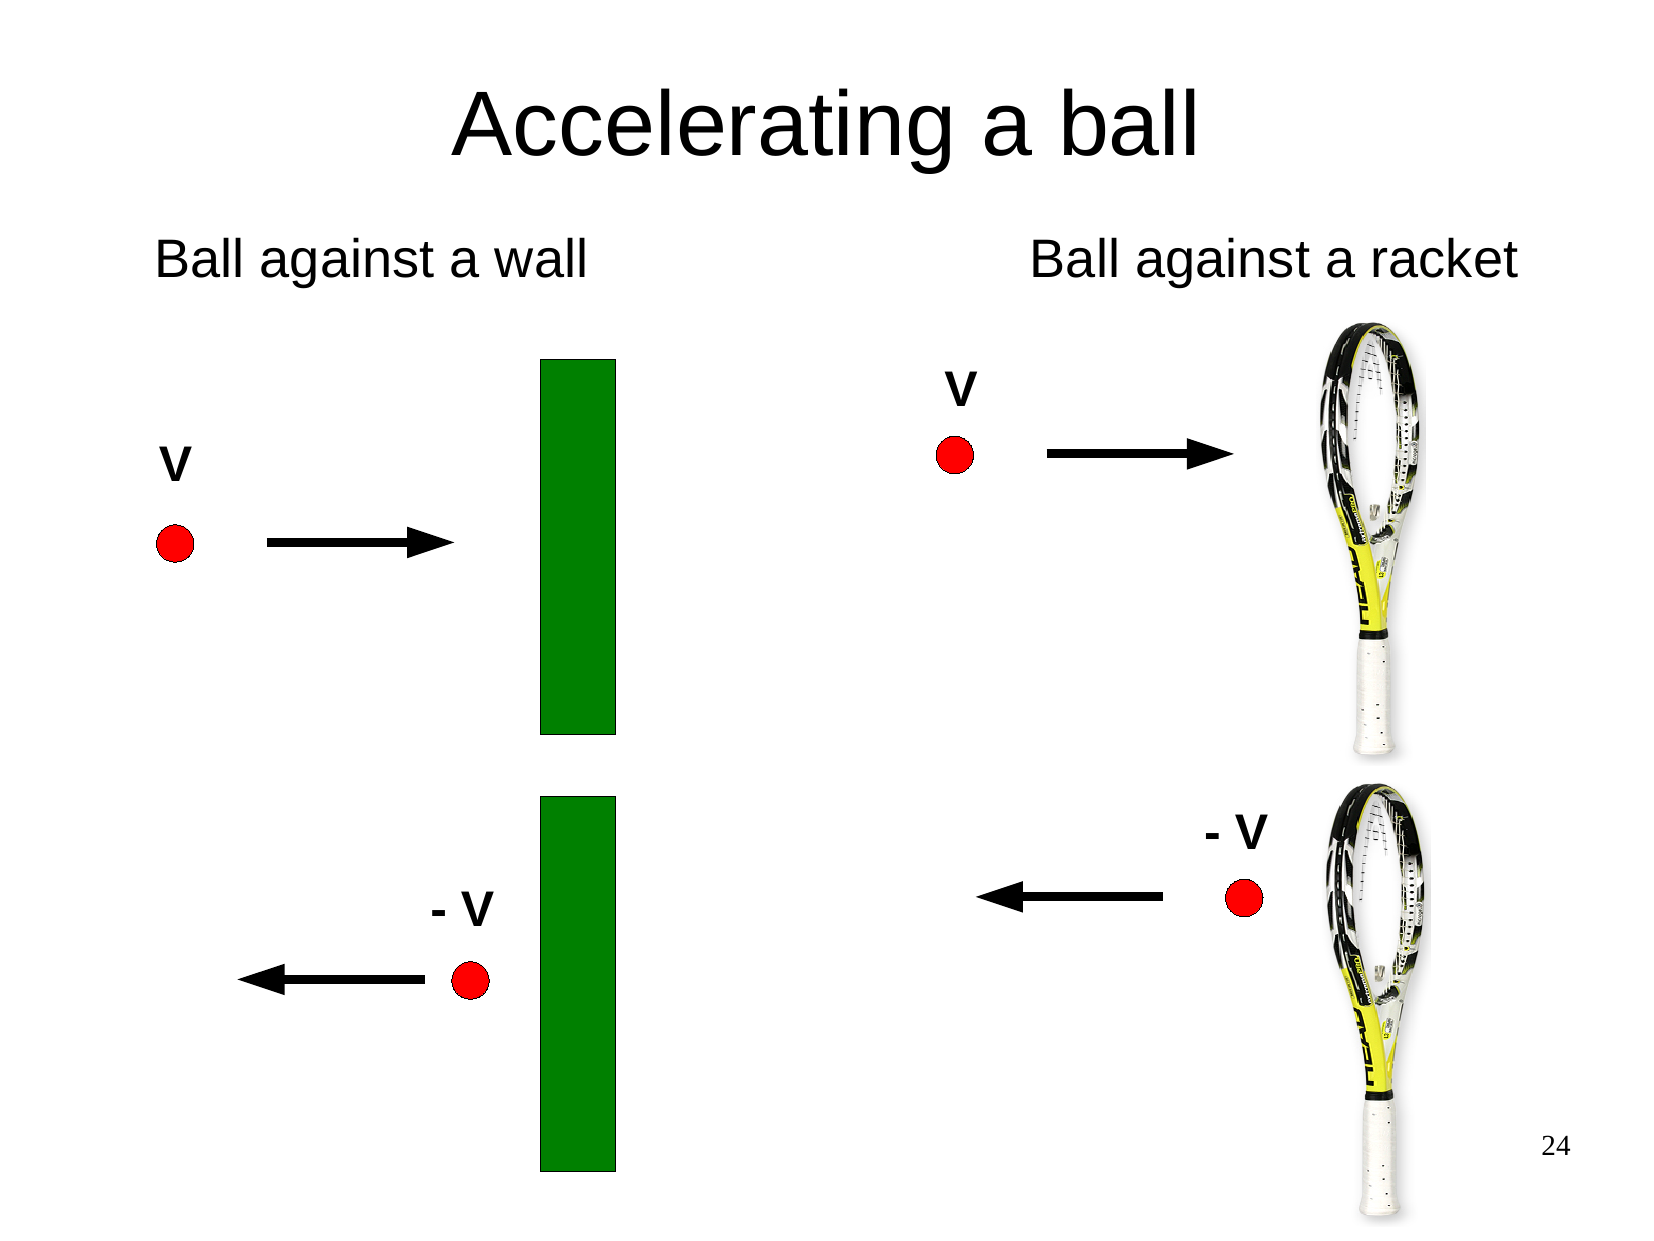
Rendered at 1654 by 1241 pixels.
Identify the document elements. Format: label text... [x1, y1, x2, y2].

picture [1322, 781, 1431, 1227]
text_box [1225, 879, 1264, 917]
text_box Ball against a wall [139, 220, 604, 297]
text_box [451, 961, 490, 1000]
title Accelerating a ball [82, 27, 1571, 220]
picture [1316, 320, 1426, 767]
text_box [540, 359, 616, 735]
text_box Ball against a racket [1015, 220, 1534, 297]
text_box - V [1189, 797, 1284, 868]
text_box [156, 524, 194, 563]
text_box [540, 796, 616, 1172]
text_box V [144, 428, 207, 500]
text_box [936, 436, 974, 474]
text_box - V [415, 873, 510, 945]
text_box V [929, 354, 993, 425]
